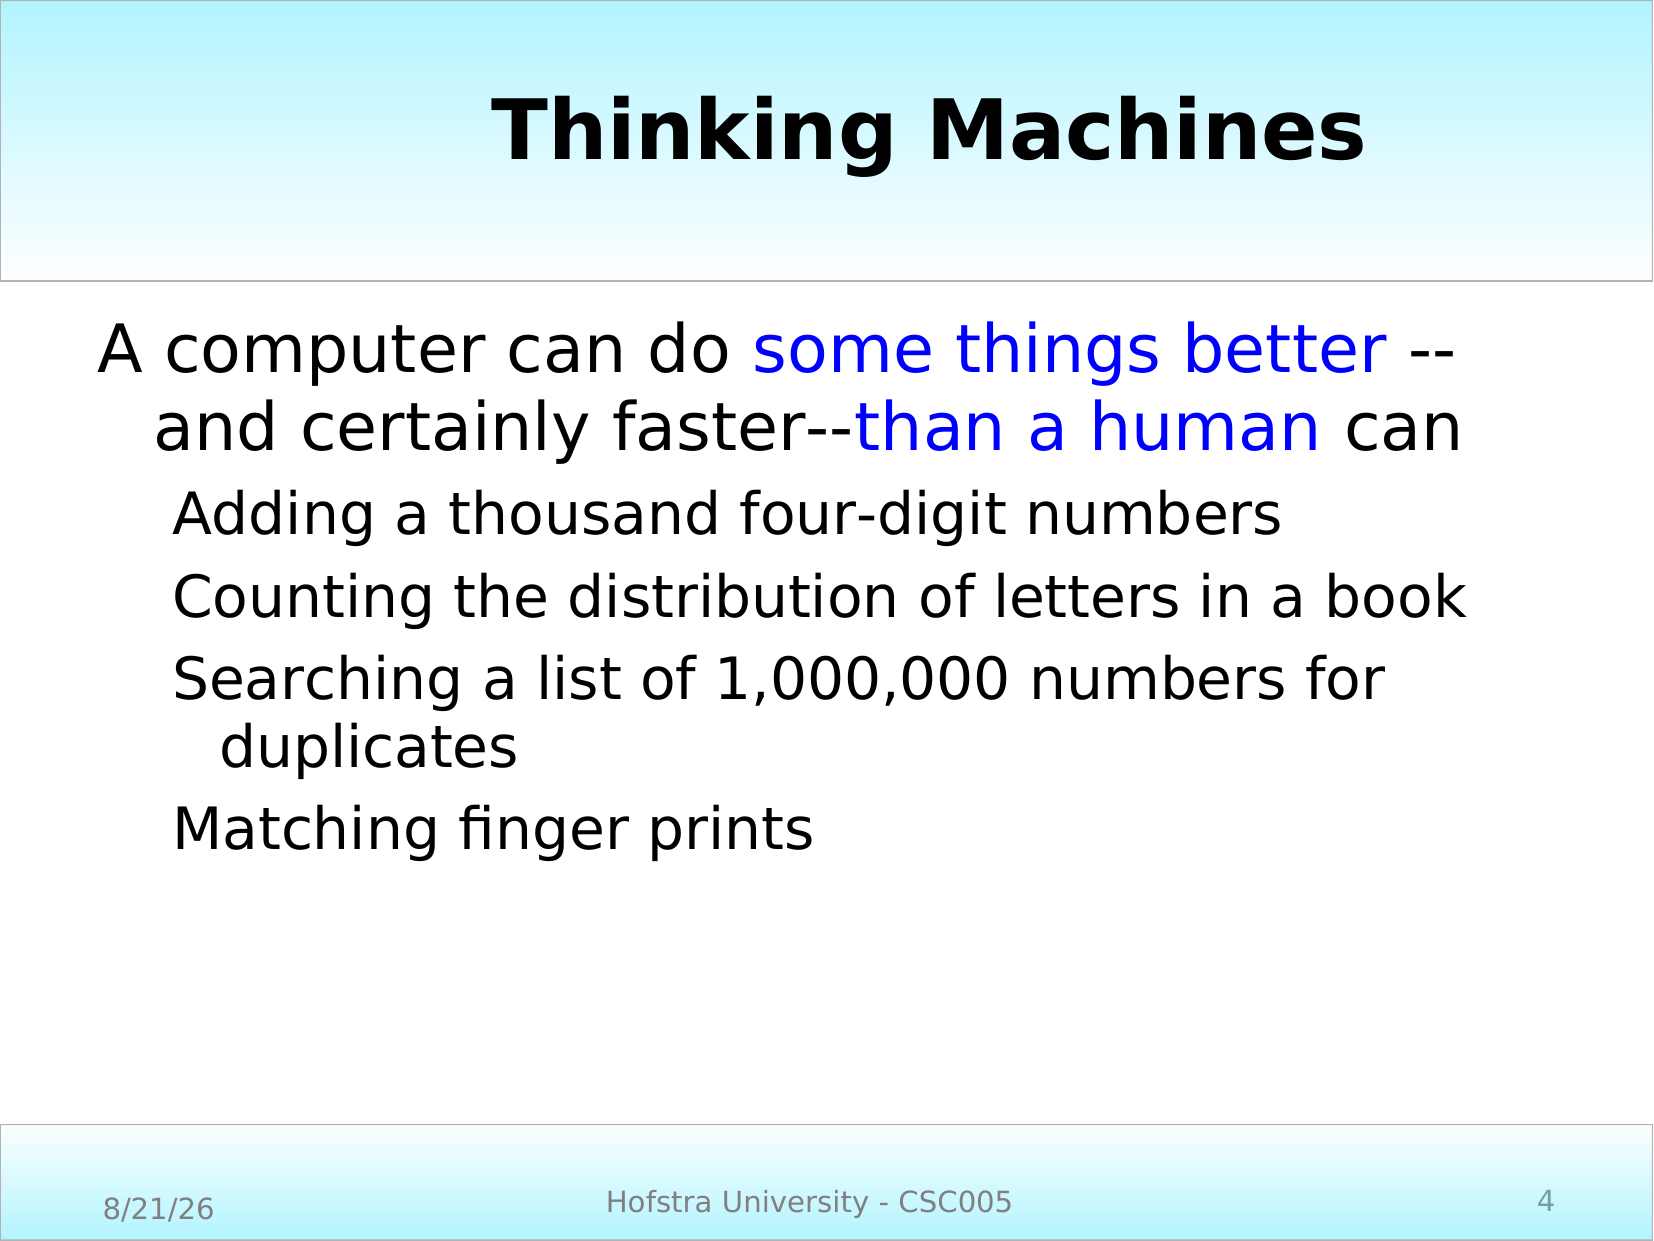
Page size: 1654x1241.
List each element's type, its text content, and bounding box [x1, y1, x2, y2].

title Thinking Machines [247, 27, 1612, 235]
list A computer can do some things better --and certainly faster--than a human can Adding a thousand four-digit numbers Counting the distribution of letters in a book Searching a list of 1,000,000 numbers for duplicates Matching finger prints [82, 303, 1571, 1206]
